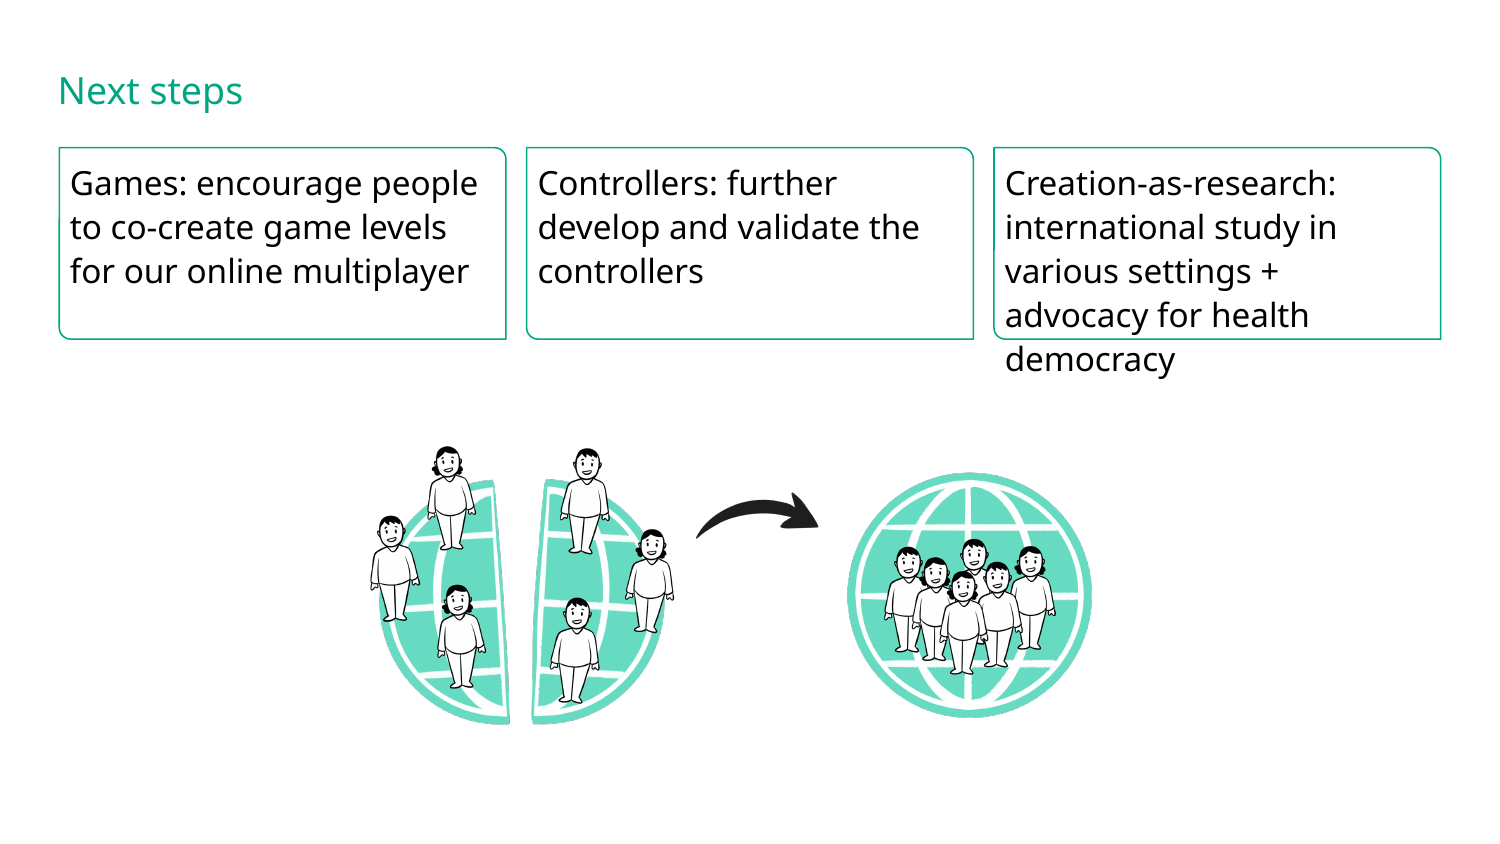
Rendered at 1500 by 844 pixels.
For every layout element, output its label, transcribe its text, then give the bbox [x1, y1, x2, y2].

picture [686, 479, 828, 554]
text_box Next steps [42, 47, 1462, 706]
picture [834, 439, 1092, 718]
text_box Creation-as-research: international study in various settings + advocacy for health democracy [993, 147, 1441, 340]
text_box Games: encourage people to co-create game levels for our online multiplayer [59, 147, 506, 340]
text_box Controllers: further develop and validate the controllers [526, 147, 974, 340]
picture [370, 446, 684, 725]
